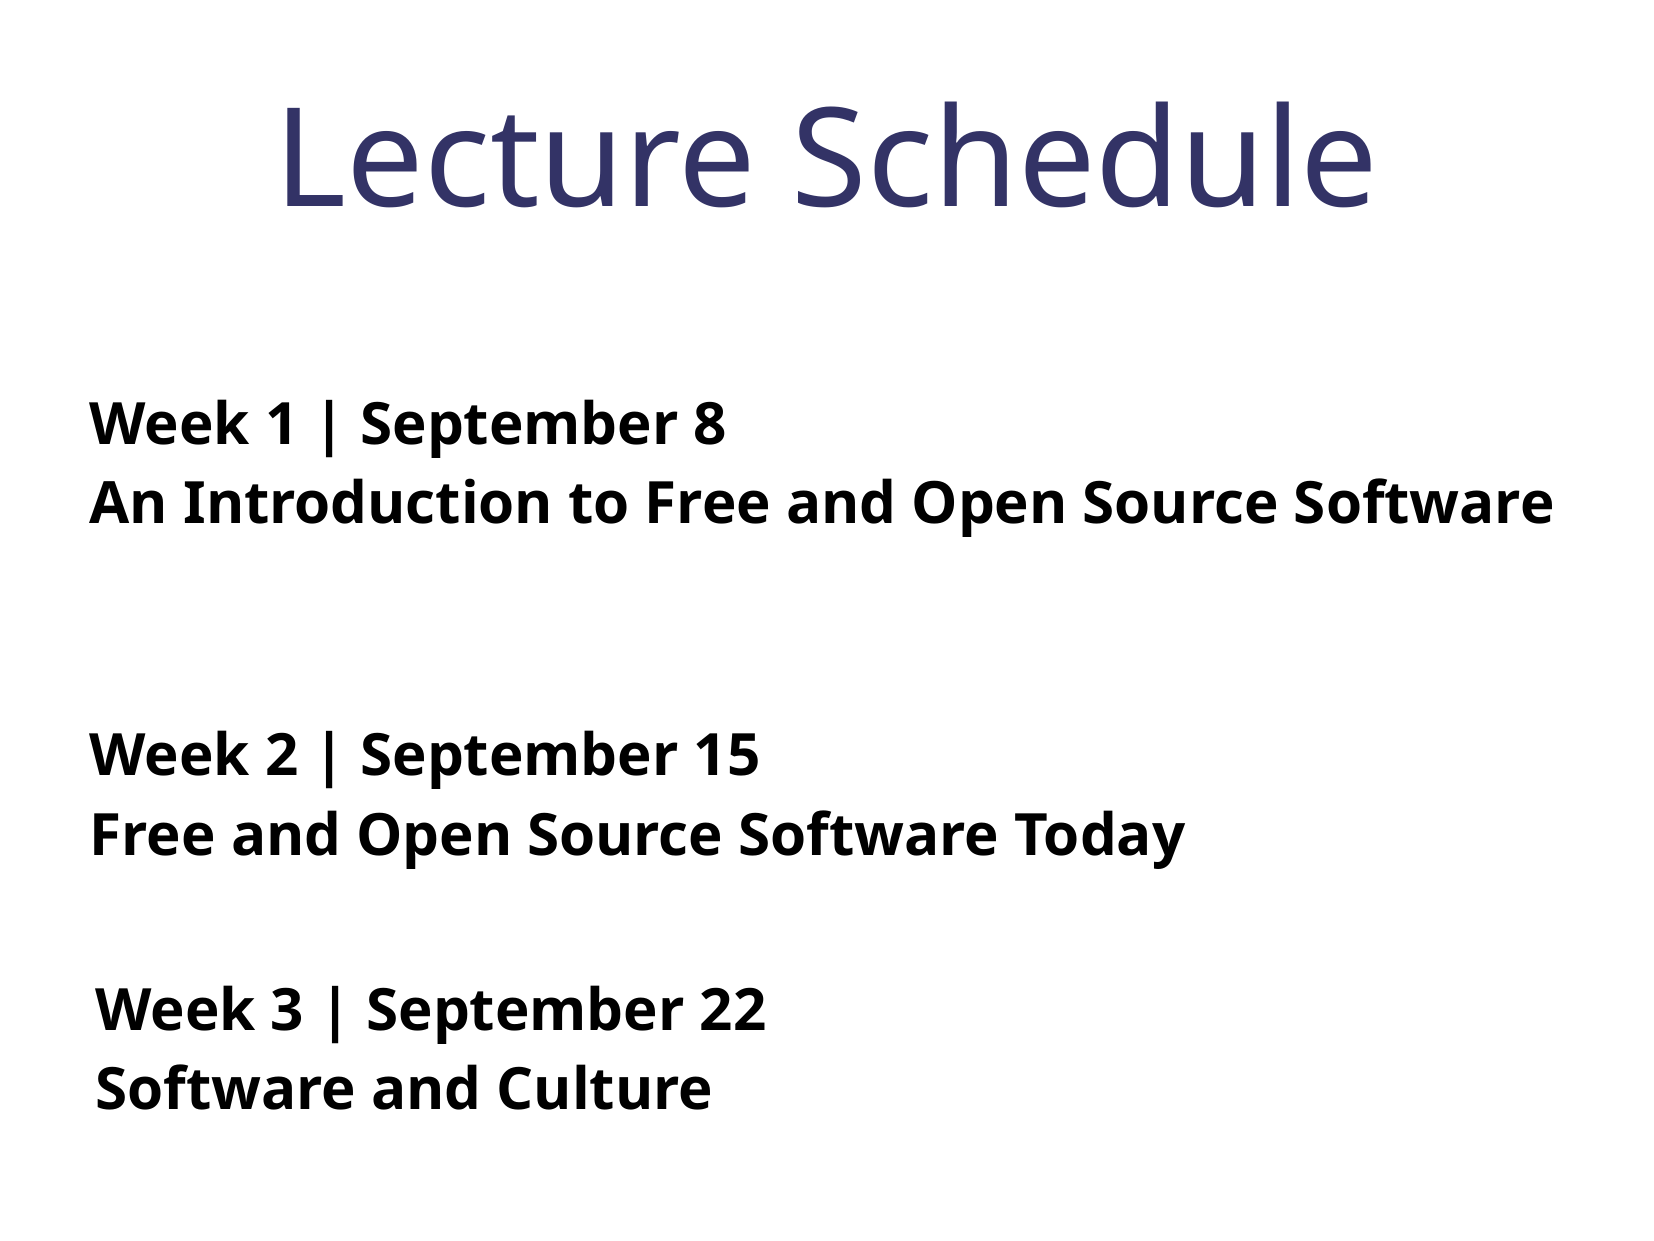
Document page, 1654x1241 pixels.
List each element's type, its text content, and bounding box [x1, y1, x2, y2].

text_box Week 1 | September 8 An Introduction to Free and Open Source Software [75, 375, 1576, 603]
text_box Week 2 | September 15 Free and Open Source Software Today [75, 706, 1576, 863]
text_box Week 3 | September 22 Software and Culture [80, 960, 1544, 1117]
title Lecture Schedule [82, 56, 1571, 250]
